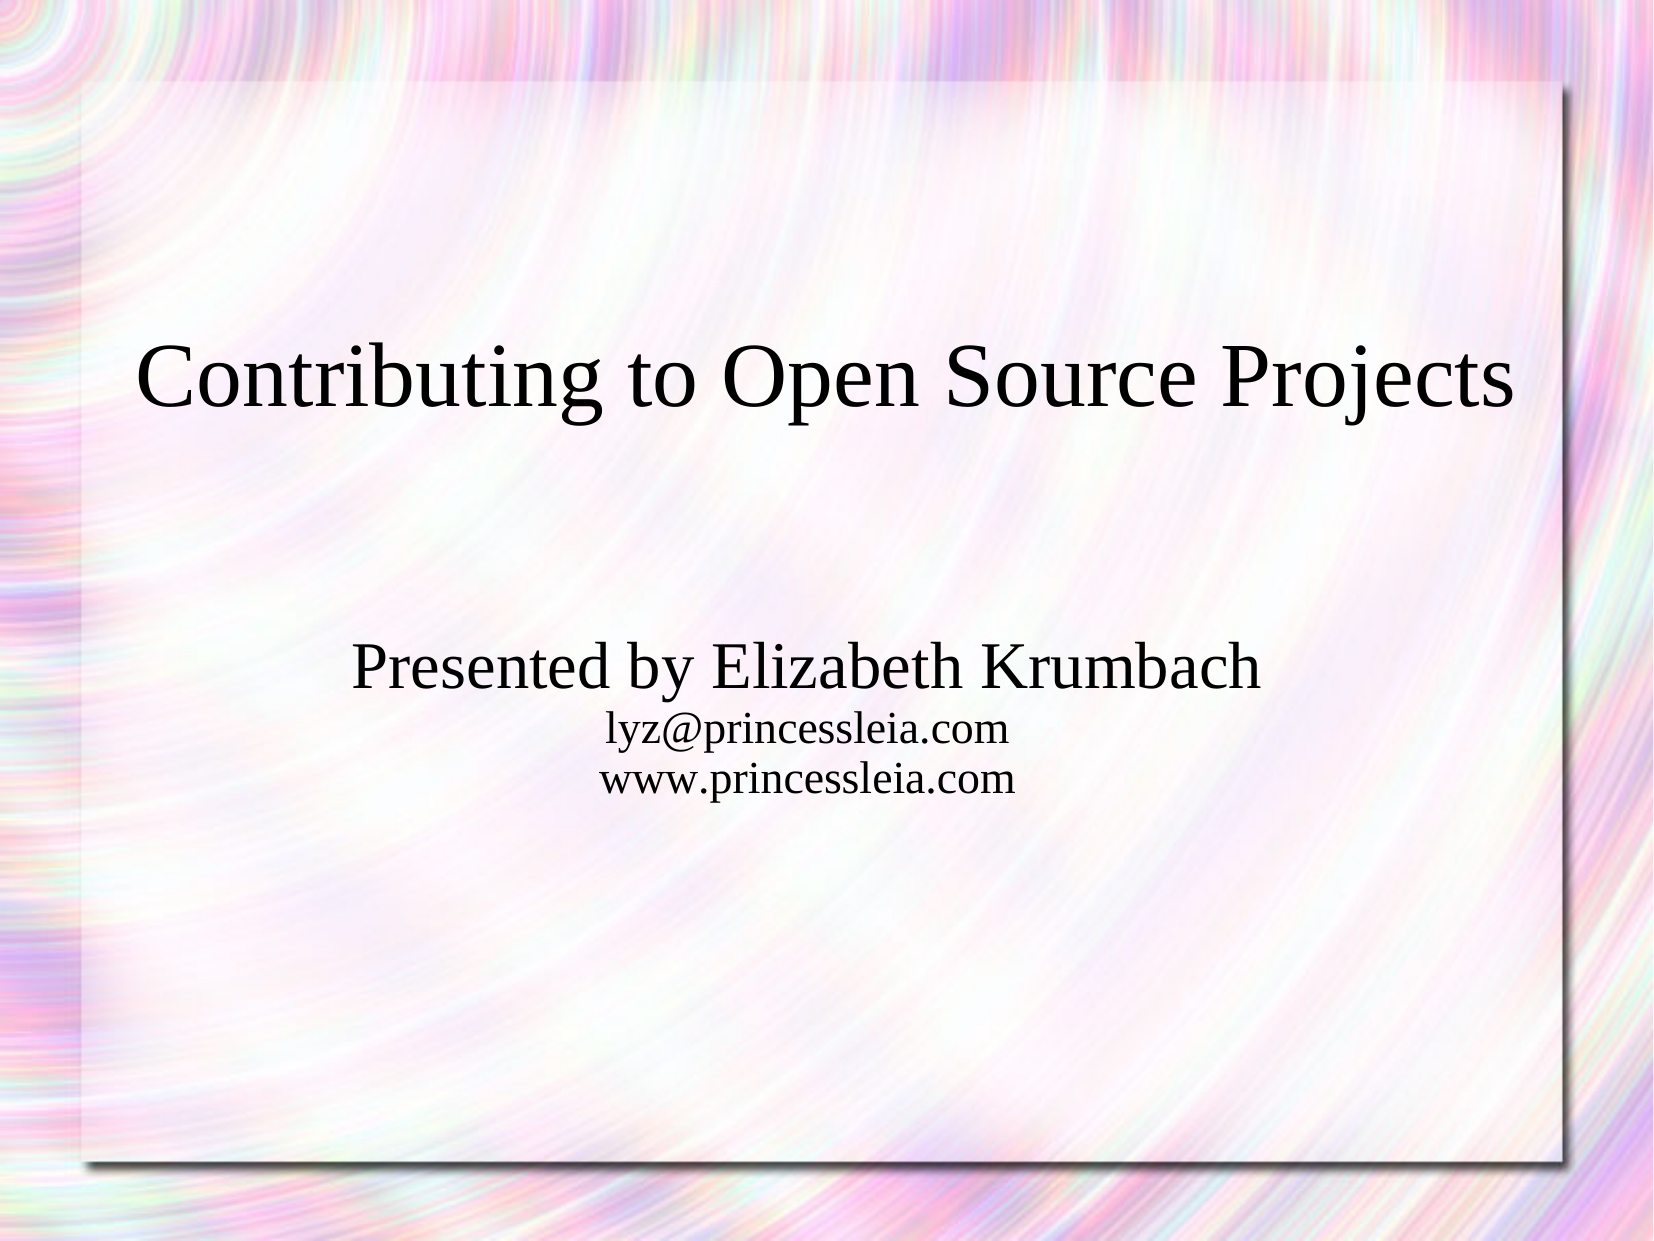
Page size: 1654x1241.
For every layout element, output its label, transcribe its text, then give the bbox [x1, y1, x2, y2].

subtitle Presented by Elizabeth Krumbach lyz@princessleia.com www.princessleia.com [101, 362, 1514, 1144]
title Contributing to Open Source Projects [112, 225, 1565, 526]
picture [0, 0, 1654, 1241]
